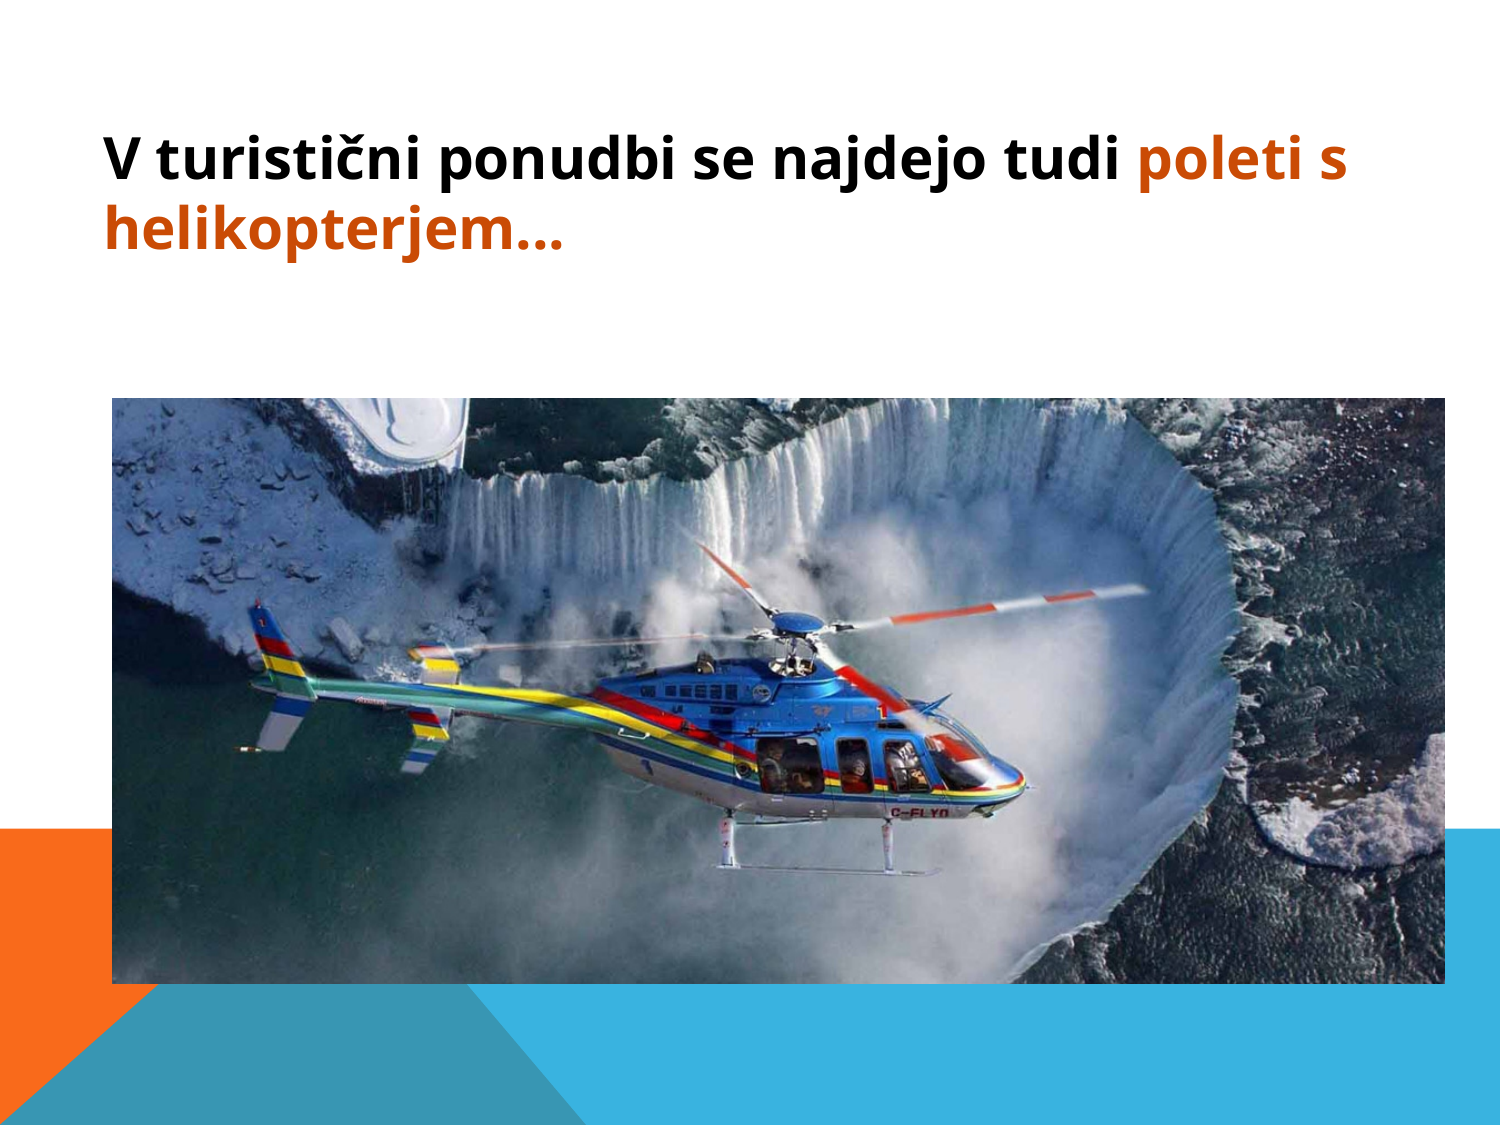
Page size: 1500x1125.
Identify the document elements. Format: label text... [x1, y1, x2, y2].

picture [112, 398, 1445, 984]
text_box V turistični ponudbi se najdejo tudi poleti s helikopterjem... [88, 113, 1376, 269]
